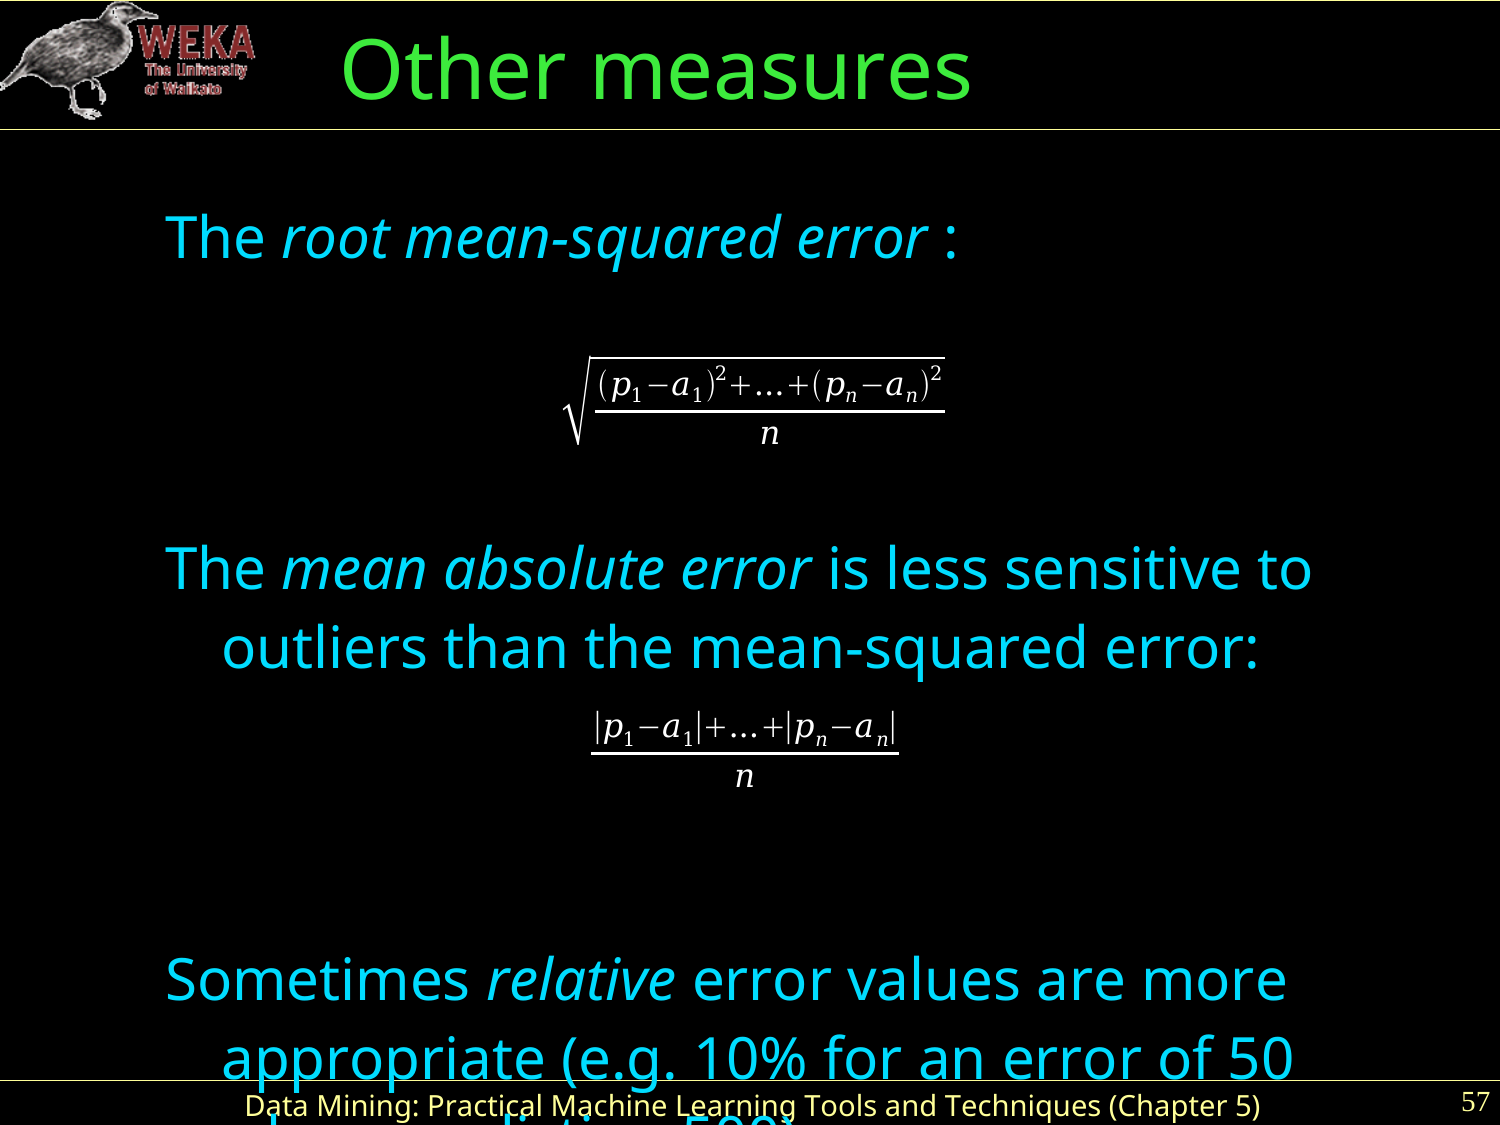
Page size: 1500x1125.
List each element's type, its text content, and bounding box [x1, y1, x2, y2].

picture [0, 1, 266, 129]
text_box The root mean-squared error : The mean absolute error is less sensitive to outliers than the mean-squared error: Sometimes relative error values are more appropriate (e.g. 10% for an error of 50 when predicting 500) [150, 188, 1388, 1034]
chart [554, 354, 953, 453]
chart [583, 706, 906, 796]
title Other measures [324, 0, 1500, 148]
